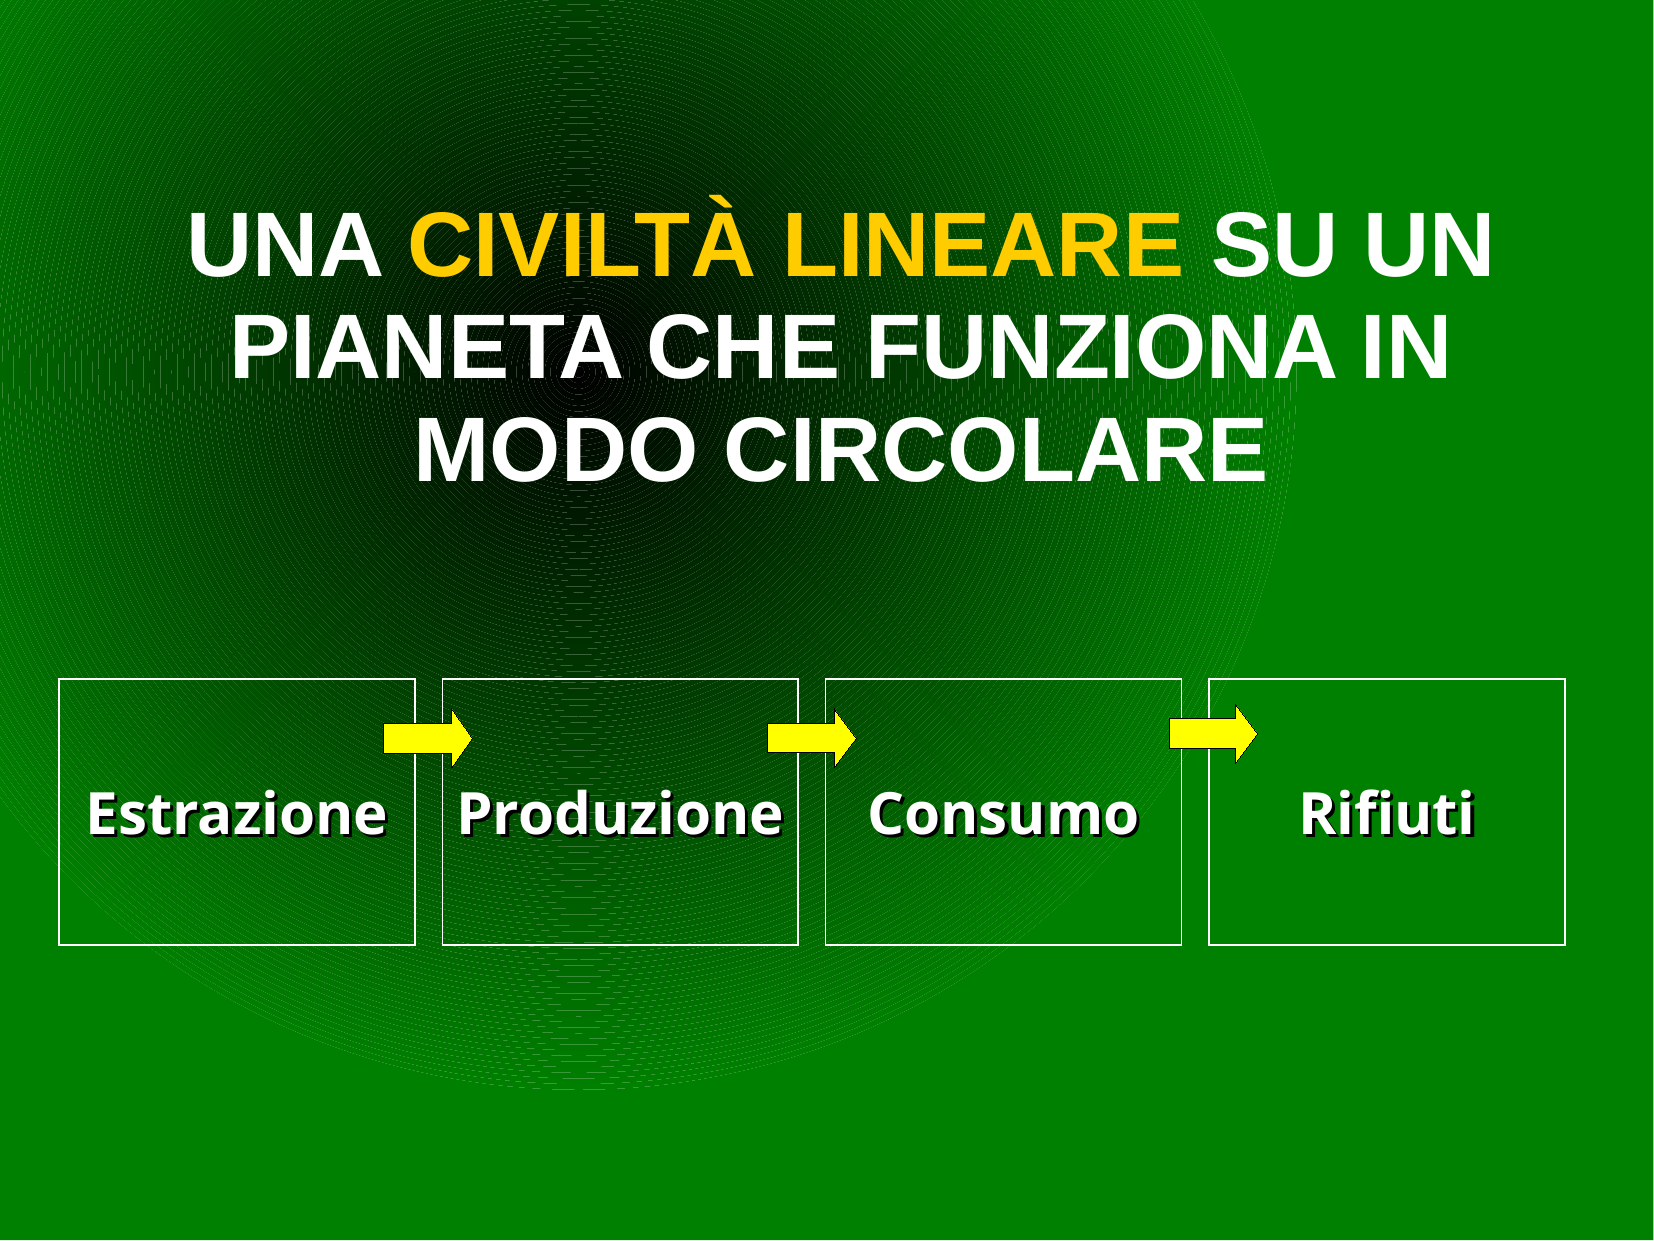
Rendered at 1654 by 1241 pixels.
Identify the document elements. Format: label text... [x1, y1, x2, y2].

text_box Rifiuti [1208, 679, 1565, 945]
text_box Produzione [442, 679, 799, 945]
text_box [383, 708, 473, 768]
text_box [141, 649, 1456, 764]
text_box Consumo [825, 679, 1182, 945]
text_box UNA CIVILTÀ LINEARE SU UN PIANETA CHE FUNZIONA IN MODO CIRCOLARE [147, 118, 1536, 577]
text_box [767, 708, 857, 768]
text_box Estrazione [58, 679, 415, 945]
